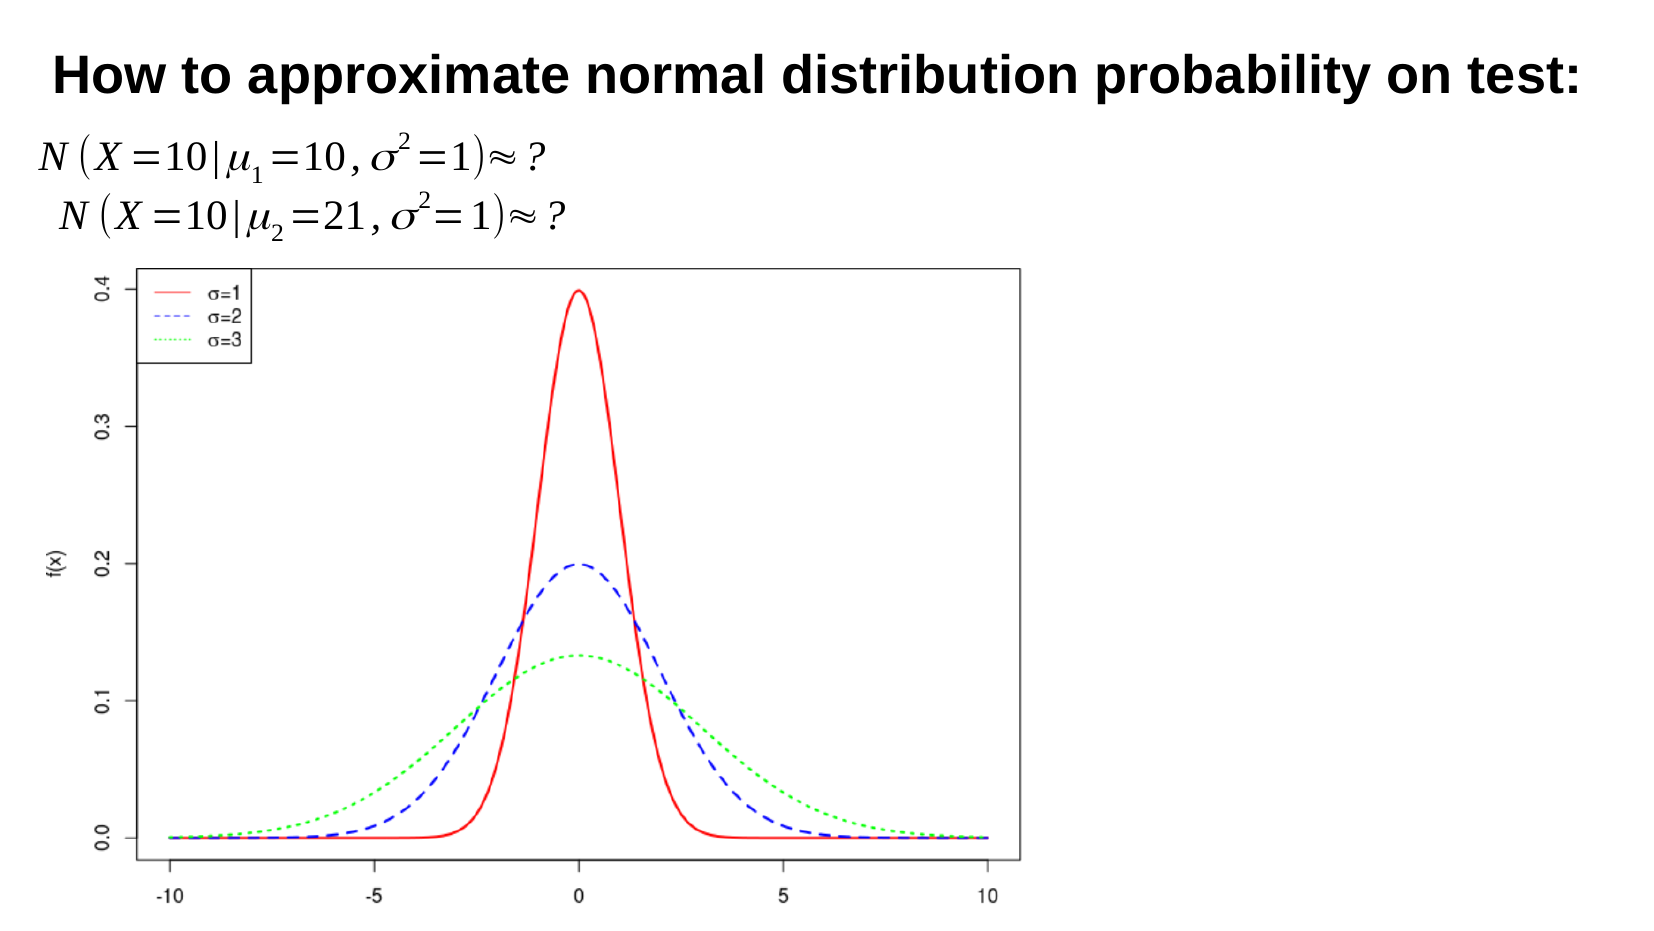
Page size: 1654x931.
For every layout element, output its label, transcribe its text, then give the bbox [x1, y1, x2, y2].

chart [16, 128, 587, 247]
picture [37, 262, 1034, 922]
text_box How to approximate normal distribution probability on test: [37, 37, 1600, 113]
